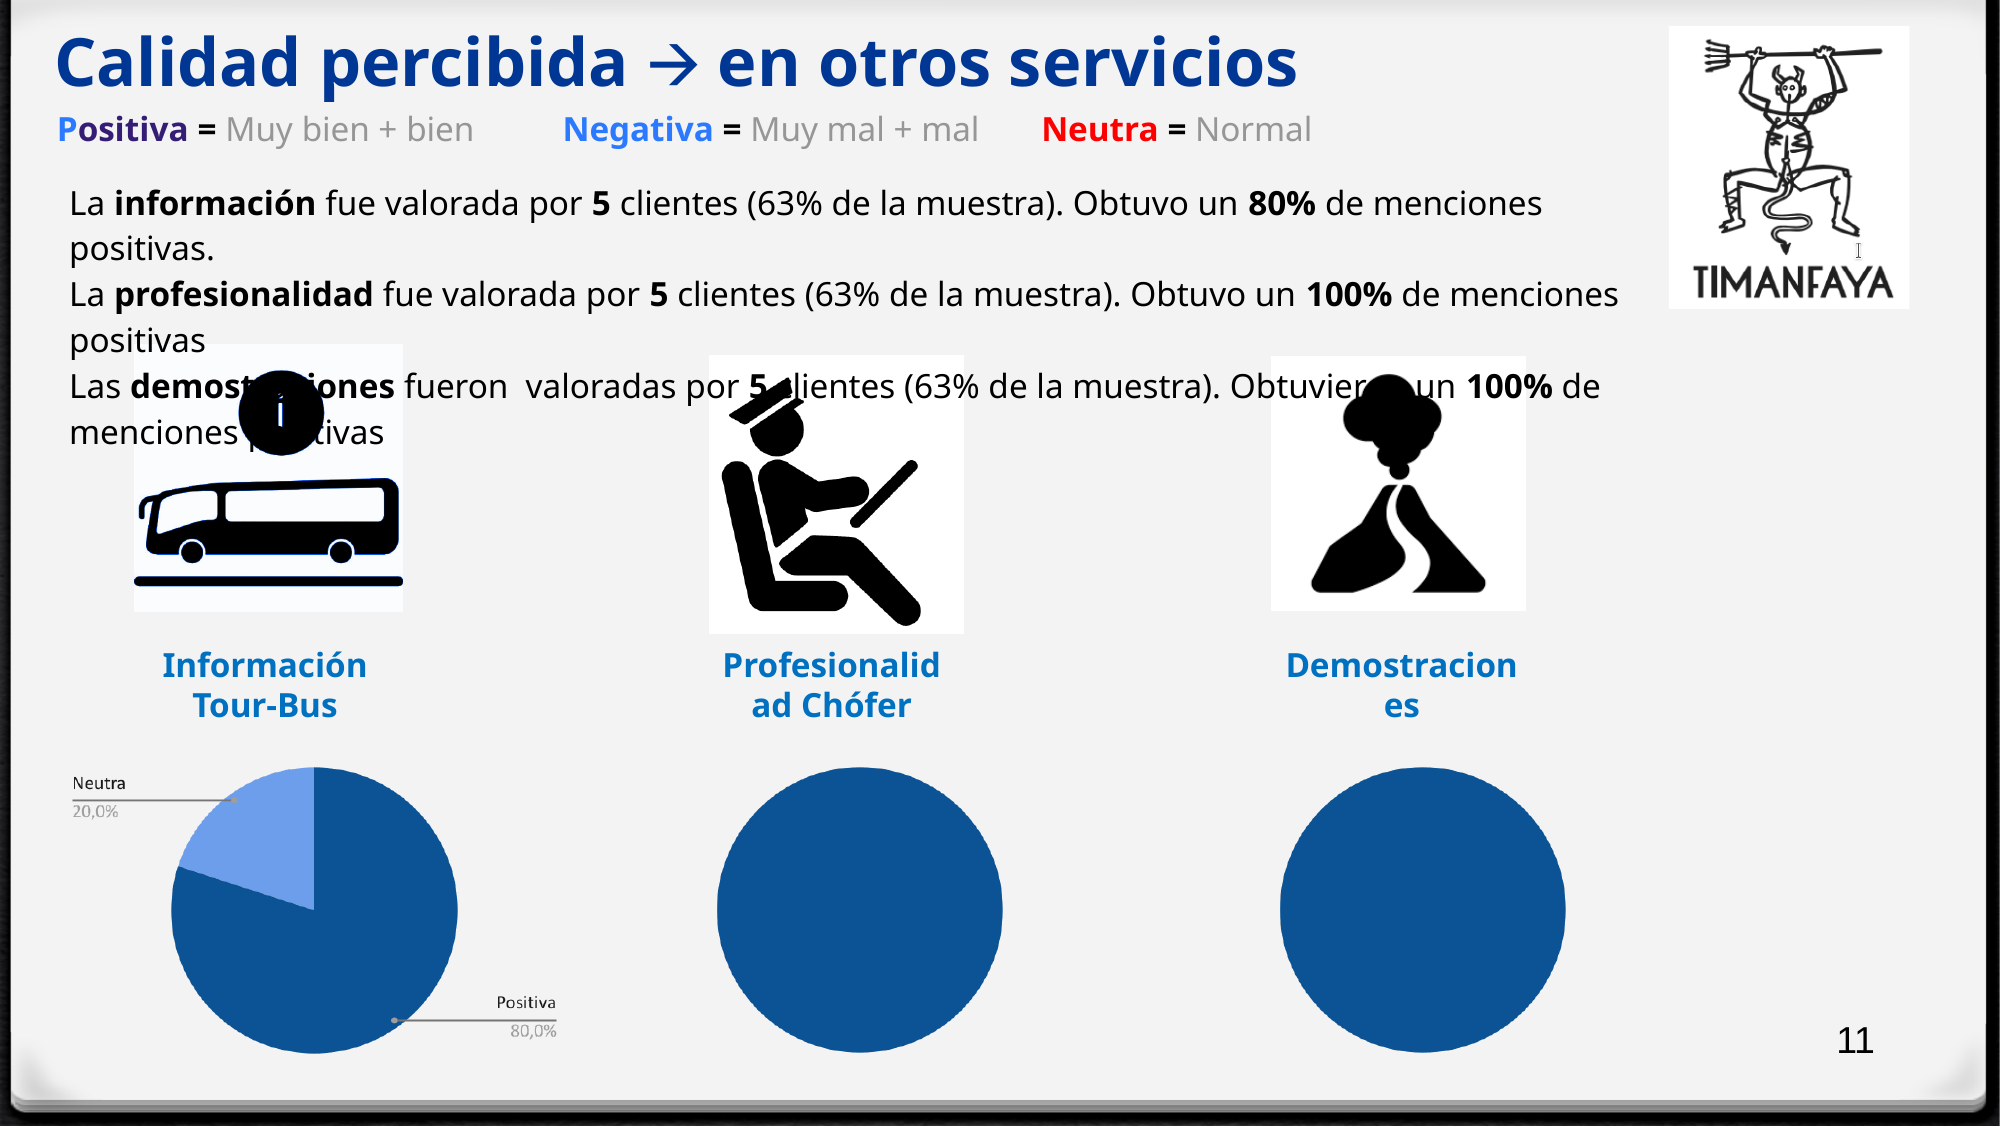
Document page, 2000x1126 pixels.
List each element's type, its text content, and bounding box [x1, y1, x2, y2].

text_box Demostraciones [1268, 636, 1536, 733]
picture [0, 0, 2000, 1126]
text_box Información Tour-Bus [134, 636, 396, 733]
text_box Profesionalidad Chófer [703, 636, 961, 733]
text_box <number> [1426, 1008, 1893, 1069]
text_box Positiva = Muy bien + bien Negativa = Muy mal + mal Neutra = Normal [56, 101, 1402, 157]
text_box La información fue valorada por 5 clientes (63% de la muestra). Obtuvo un 80% de menciones positivas. La profesionalidad fue valorada por 5 clientes (63% de la muestra). Obtuvo un 100% de menciones positivas Las demostraciones fueron valoradas por 5 clientes (63% de la muestra). Obtuvieron un 100% de menciones positivas [54, 160, 1669, 315]
text_box Calidad percibida 🡪 en otros servicios [54, 0, 1374, 120]
